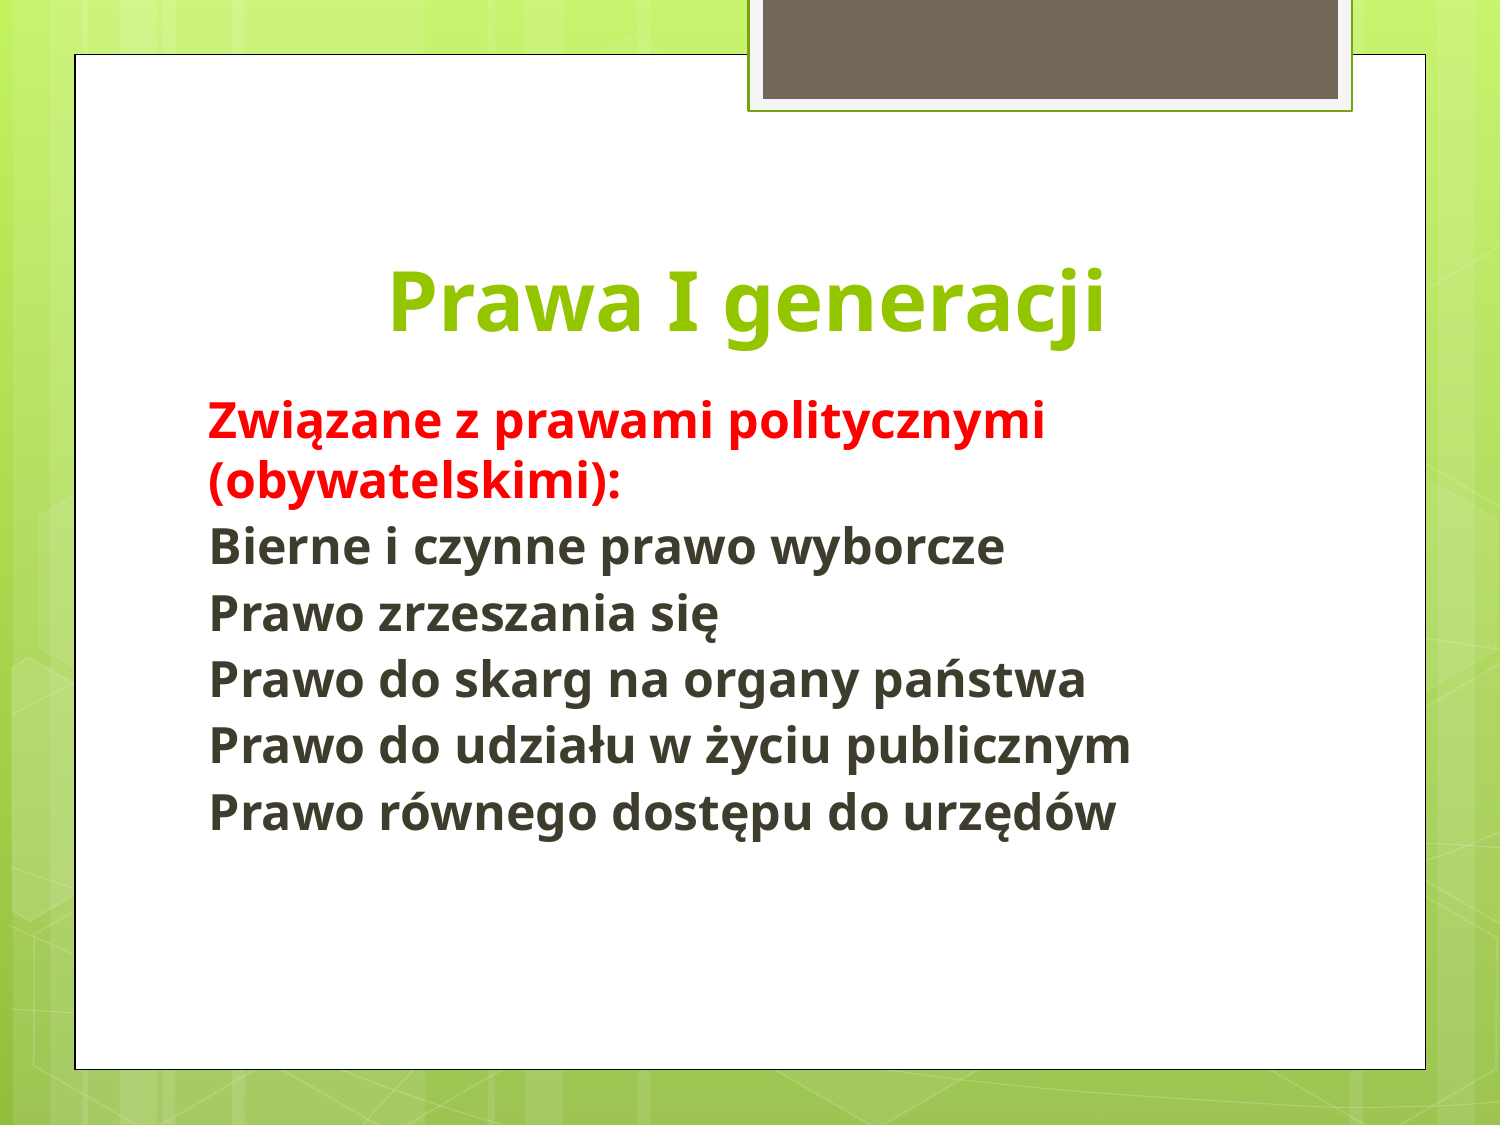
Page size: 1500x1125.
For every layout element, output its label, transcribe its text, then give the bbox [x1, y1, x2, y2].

list Związane z prawami politycznymi (obywatelskimi): Bierne i czynne prawo wyborcze Prawo zrzeszania się Prawo do skarg na organy państwa Prawo do udziału w życiu publicznym Prawo równego dostępu do urzędów [171, 381, 1353, 957]
title Prawa I generacji [171, 168, 1324, 357]
